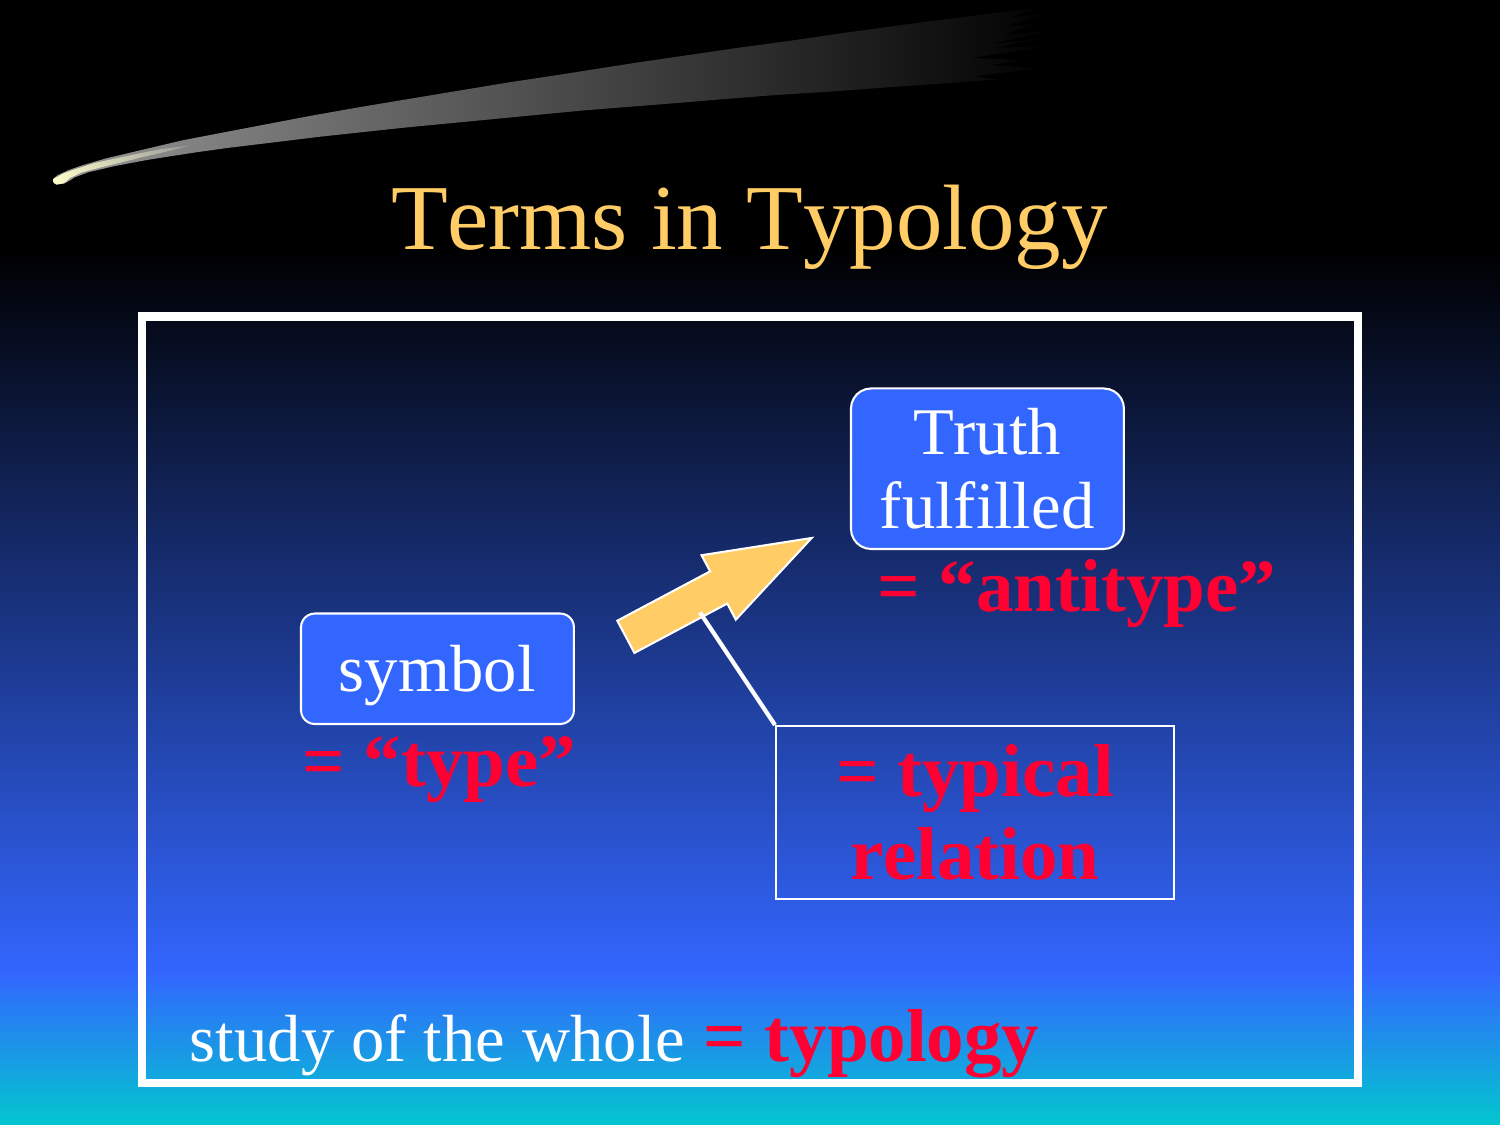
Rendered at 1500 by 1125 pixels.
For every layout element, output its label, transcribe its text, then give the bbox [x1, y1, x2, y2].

text_box = “antitype” [862, 537, 1338, 636]
text_box study of the whole = typology [174, 987, 1150, 1086]
text_box symbol [301, 613, 574, 712]
text_box = typical relation [776, 726, 1174, 899]
text_box Truth fulfilled [850, 388, 1124, 547]
text_box = “type” [287, 712, 763, 811]
title Terms in Typology [112, 124, 1388, 313]
text_box [617, 537, 812, 653]
